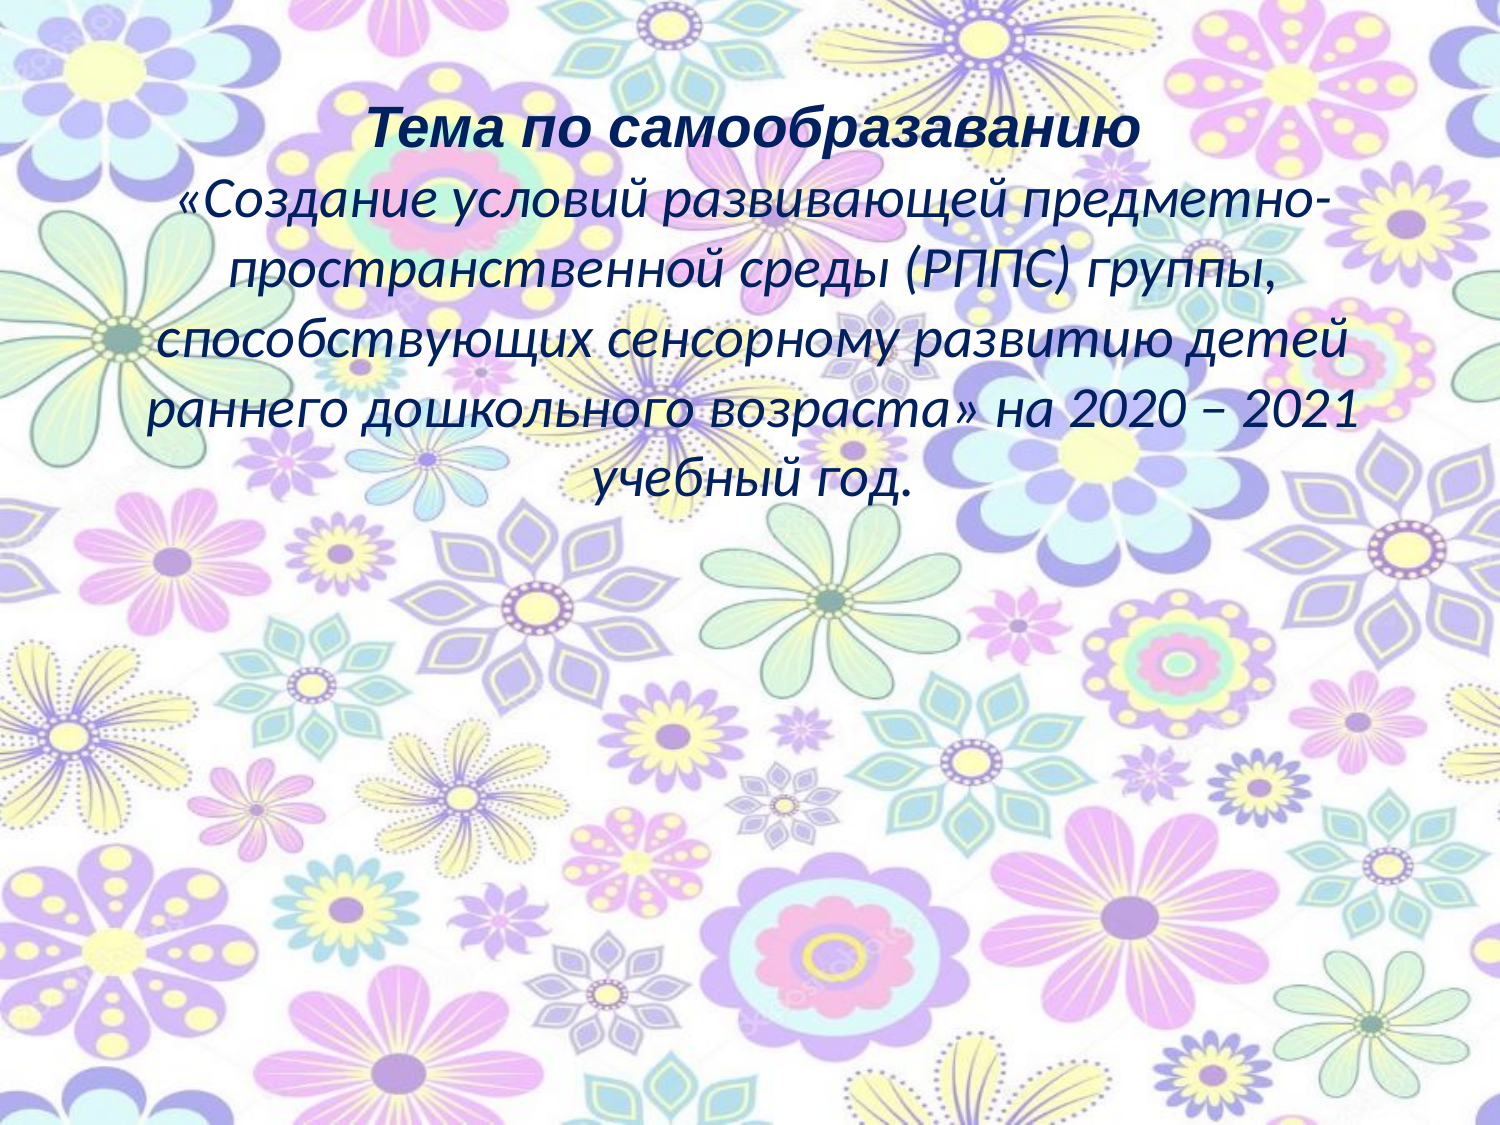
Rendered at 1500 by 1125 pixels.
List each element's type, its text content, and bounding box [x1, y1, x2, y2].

text_box Тема по самообразаванию «Создание условий развивающей предметно-пространственной среды (РППС) группы, способствующих сенсорному развитию детей раннего дошкольного возраста» на 2020 – 2021 учебный год. [81, 81, 1425, 586]
